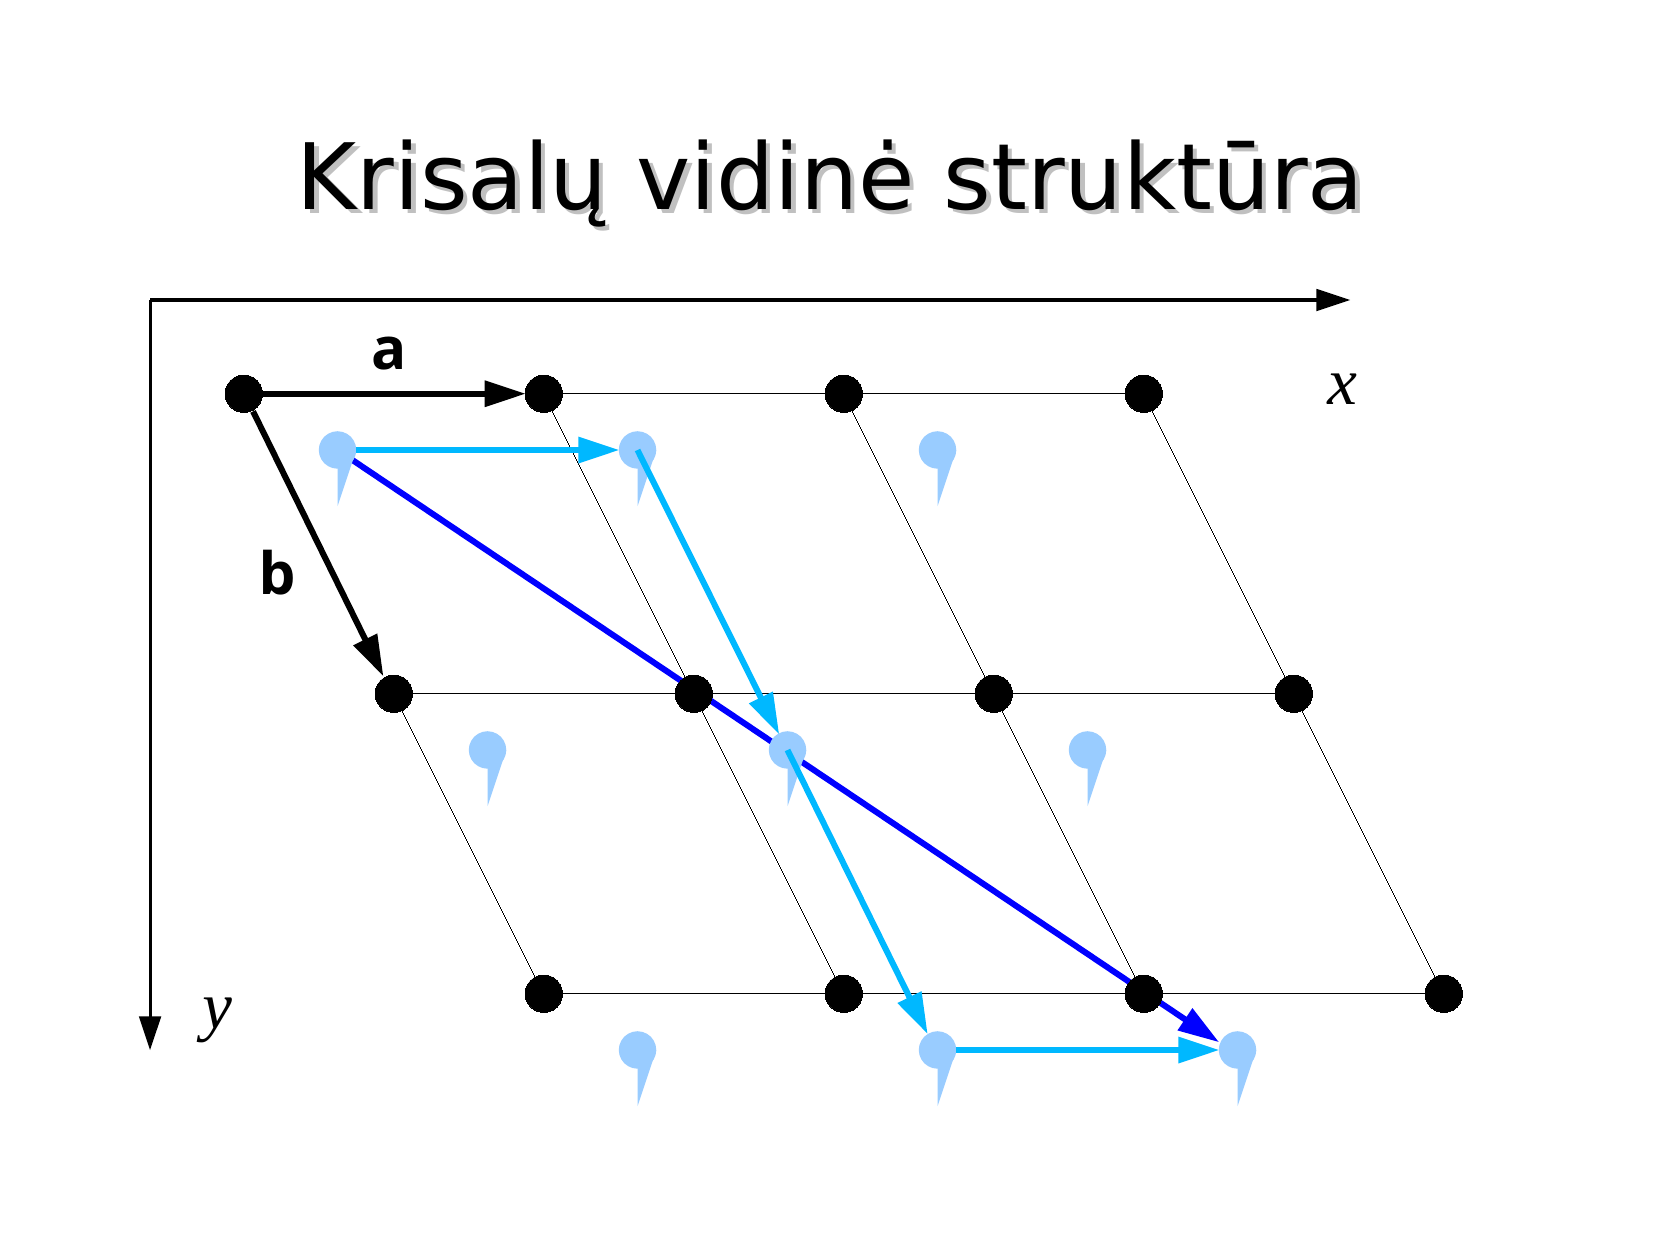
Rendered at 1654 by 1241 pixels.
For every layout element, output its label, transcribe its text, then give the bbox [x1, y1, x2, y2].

text_box [825, 994, 863, 1013]
text_box [1218, 1031, 1257, 1107]
title Krisalų vidinė struktūra [125, 74, 1538, 282]
text_box y [187, 961, 263, 1051]
text_box [525, 975, 563, 1013]
text_box [1125, 975, 1163, 993]
text_box [675, 675, 713, 693]
text_box [1275, 675, 1313, 713]
text_box [918, 431, 957, 507]
text_box [318, 431, 356, 507]
text_box a [356, 302, 413, 392]
text_box [1068, 731, 1107, 807]
text_box [225, 375, 263, 413]
text_box [618, 1031, 657, 1107]
text_box [1425, 975, 1463, 1013]
text_box [675, 694, 713, 713]
text_box [468, 731, 507, 807]
text_box [975, 675, 1013, 693]
text_box [1125, 994, 1163, 1013]
text_box [975, 694, 1013, 713]
text_box [375, 675, 413, 713]
text_box [1125, 375, 1163, 413]
text_box [768, 731, 807, 807]
text_box [918, 1031, 956, 1107]
text_box [825, 375, 863, 393]
text_box b [243, 525, 301, 617]
text_box [825, 975, 863, 993]
text_box [525, 375, 563, 413]
text_box x [1312, 337, 1388, 427]
text_box [618, 431, 657, 507]
text_box [825, 394, 863, 413]
